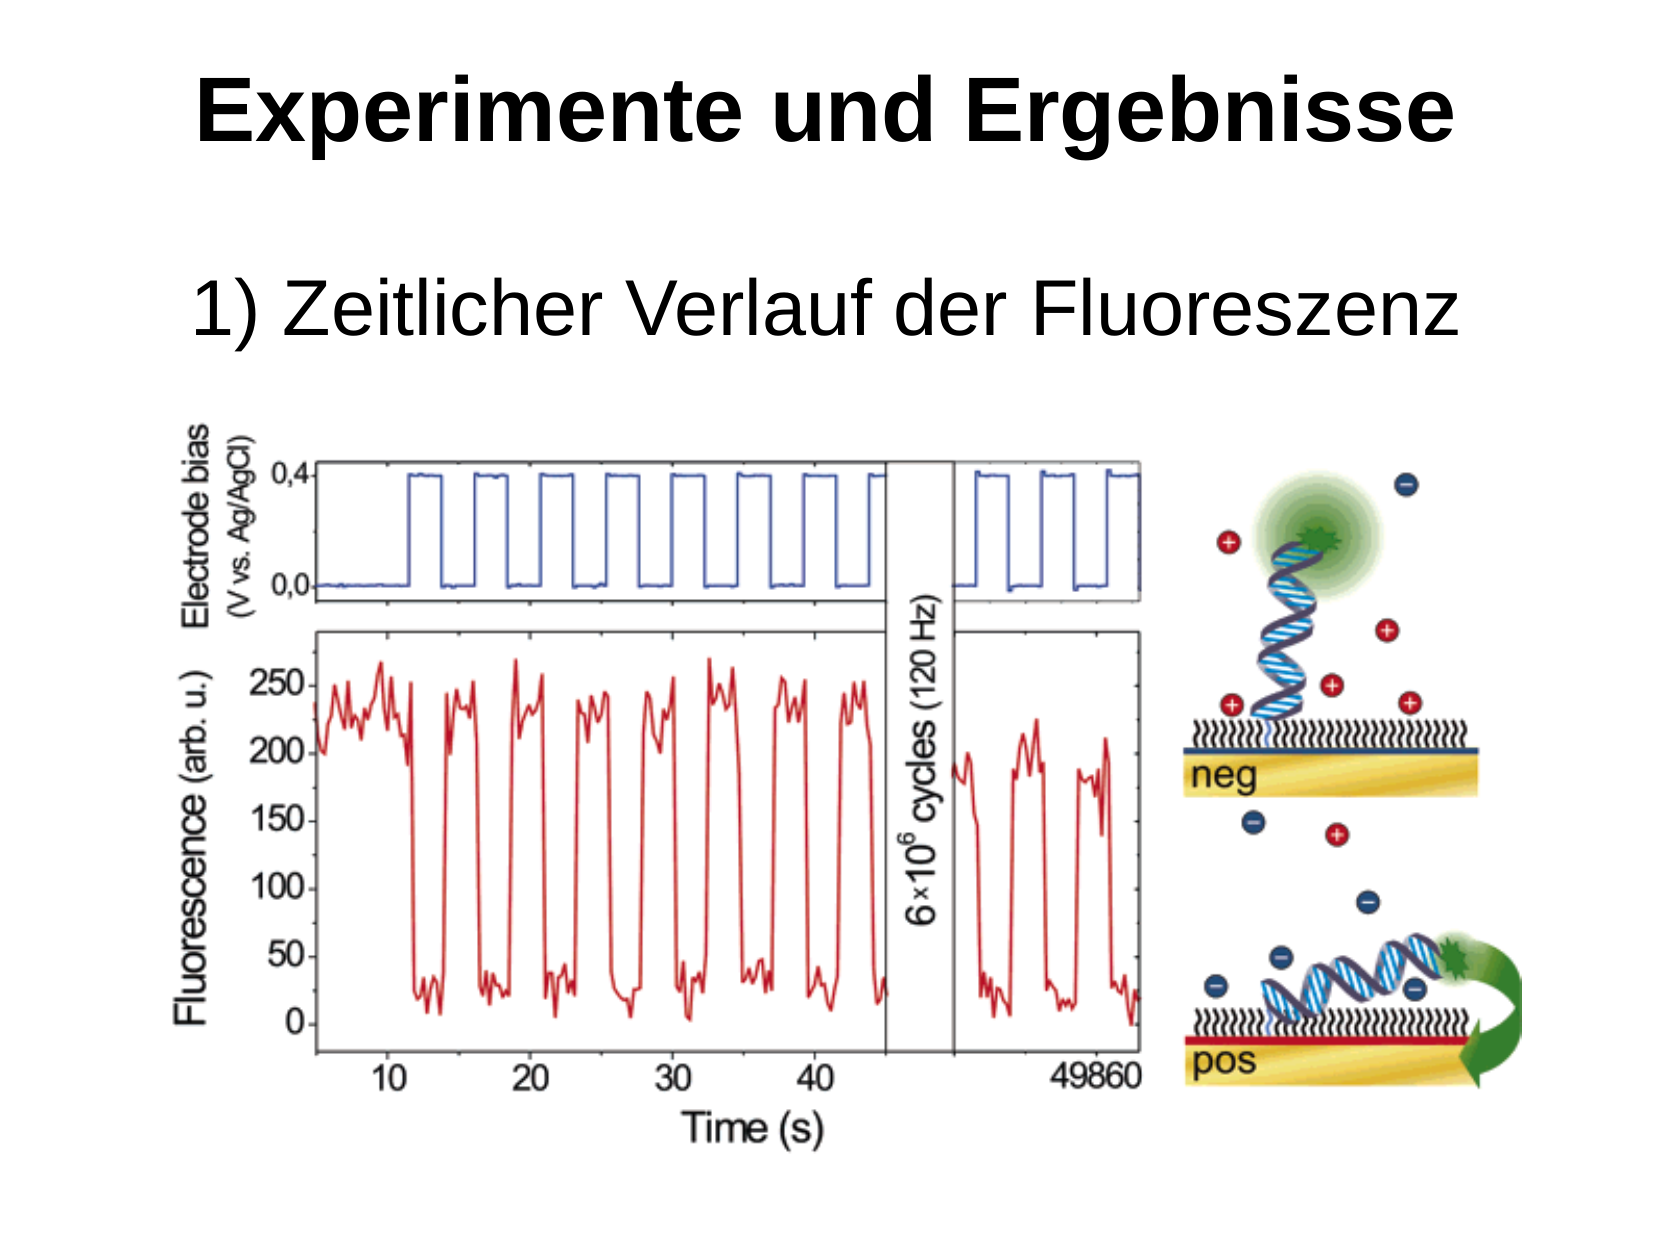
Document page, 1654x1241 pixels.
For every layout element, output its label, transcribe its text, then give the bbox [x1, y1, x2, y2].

picture [165, 413, 1522, 1158]
title Experimente und Ergebnisse 1) Zeitlicher Verlauf der Fluoreszenz [82, 58, 1571, 353]
